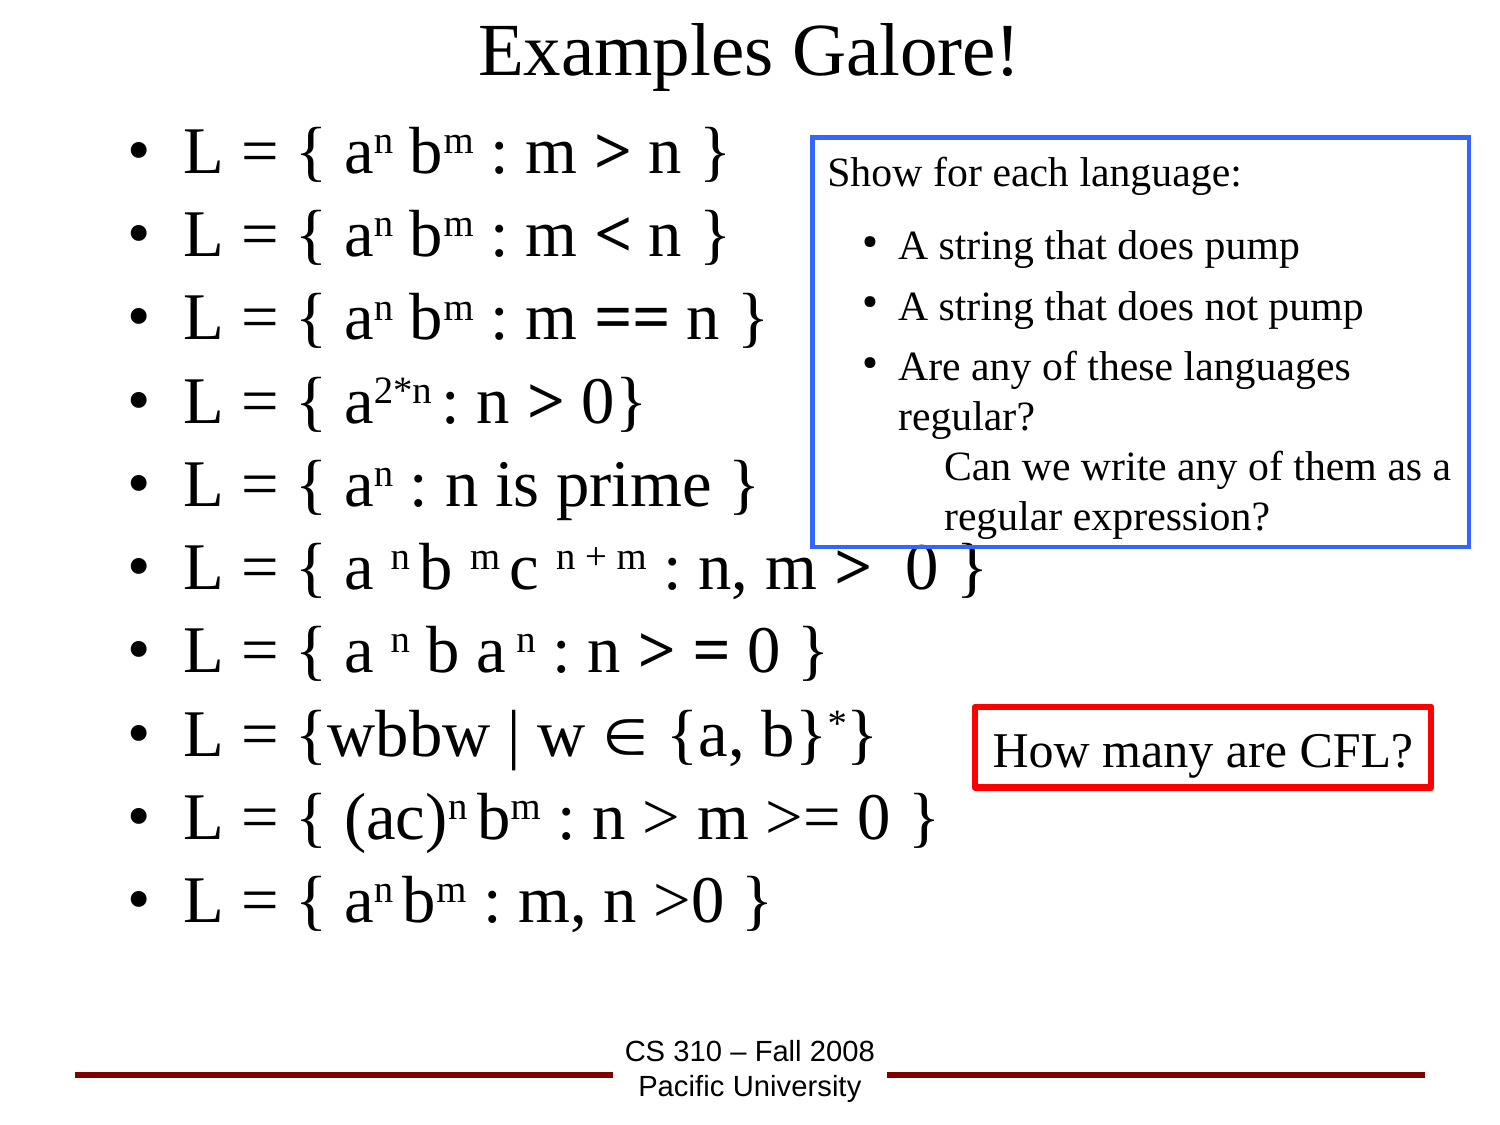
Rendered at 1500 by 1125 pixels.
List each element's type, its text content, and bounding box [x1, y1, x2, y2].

text_box Show for each language: A string that does pump A string that does not pump Are any of these languages regular? Can we write any of them as a regular expression? [812, 137, 1470, 547]
list L = { an bm : m > n } L = { an bm : m < n } L = { an bm : m == n } L = { a2*n : n > 0} L = { an : n is prime } L = { a n b m c n + m : n, m > 0 } L = { a n b a n : n > = 0 } L = {wbbw | w  {a, b}*} L = { (ac)n bm : n > m >= 0 } L = { an bm : m, n >0 } [112, 112, 1388, 1051]
title Examples Galore! [112, 0, 1388, 100]
text_box How many are CFL? [975, 706, 1432, 788]
